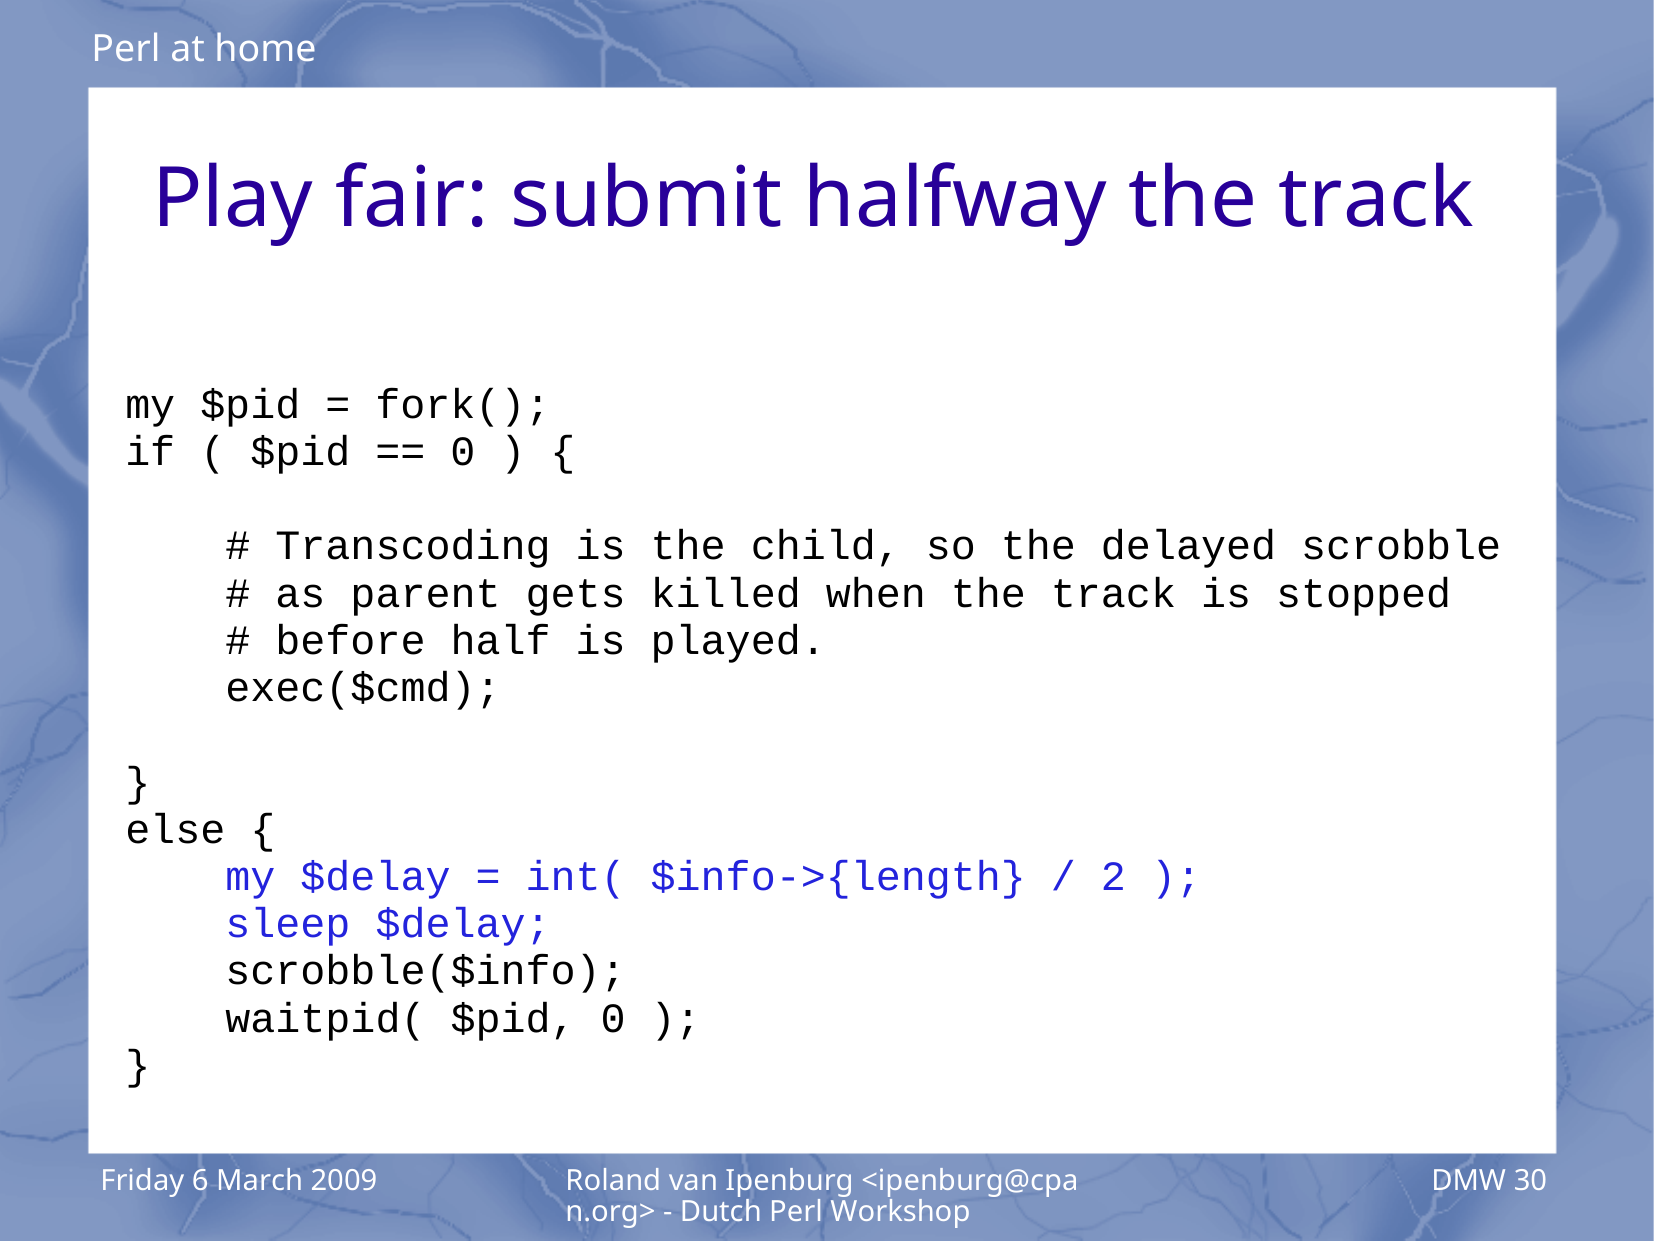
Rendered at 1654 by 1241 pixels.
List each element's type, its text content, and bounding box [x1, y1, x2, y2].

text_box my $pid = fork(); if ( $pid == 0 ) { # Transcoding is the child, so the delayed scrobble # as parent gets killed when the track is stopped # before half is played. exec($cmd); } else { my $delay = int( $info->{length} / 2 ); sleep $delay; scrobble($info); waitpid( $pid, 0 ); } [100, 365, 1527, 1158]
picture [0, 0, 1654, 1241]
title Play fair: submit halfway the track [118, 98, 1536, 291]
